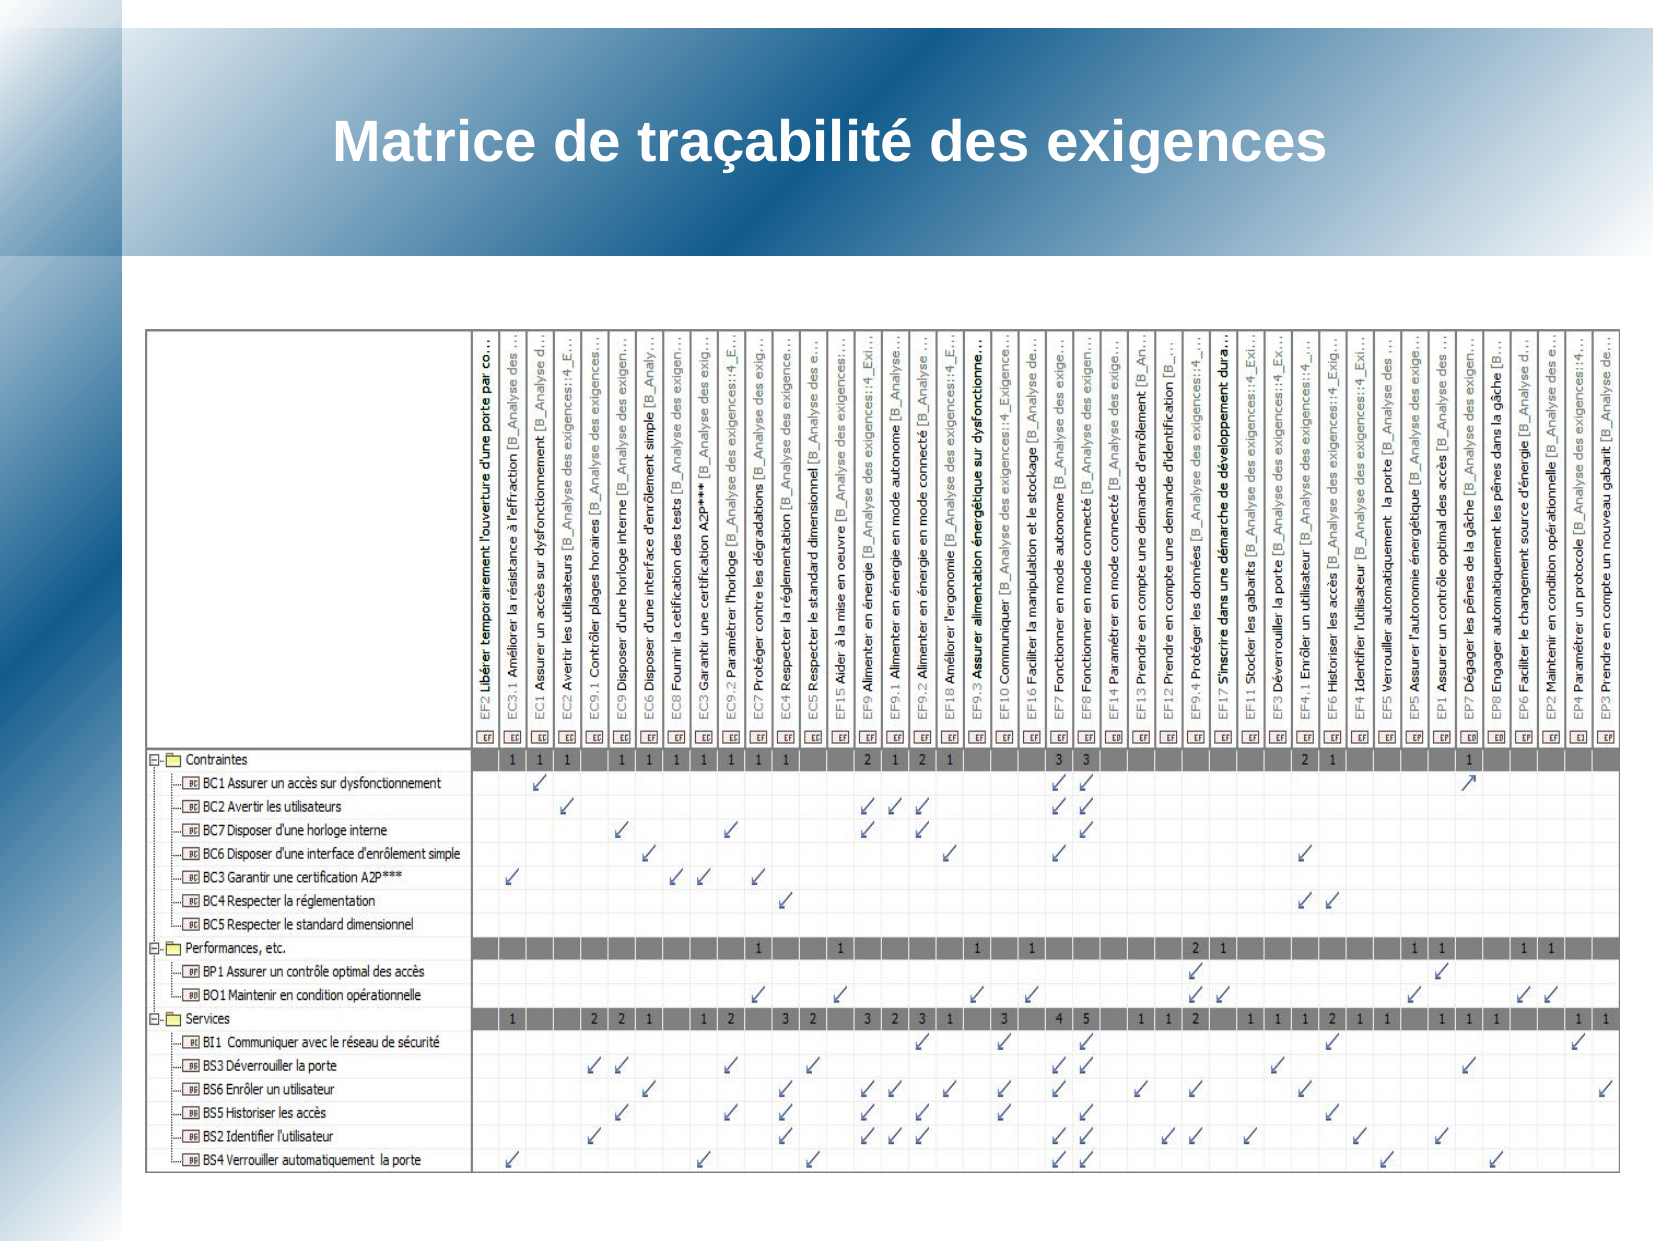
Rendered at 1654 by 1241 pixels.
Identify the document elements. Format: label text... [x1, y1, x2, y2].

title Matrice de traçabilité des exigences [125, 45, 1537, 238]
subtitle [127, 323, 1603, 1167]
picture [145, 329, 1620, 1173]
